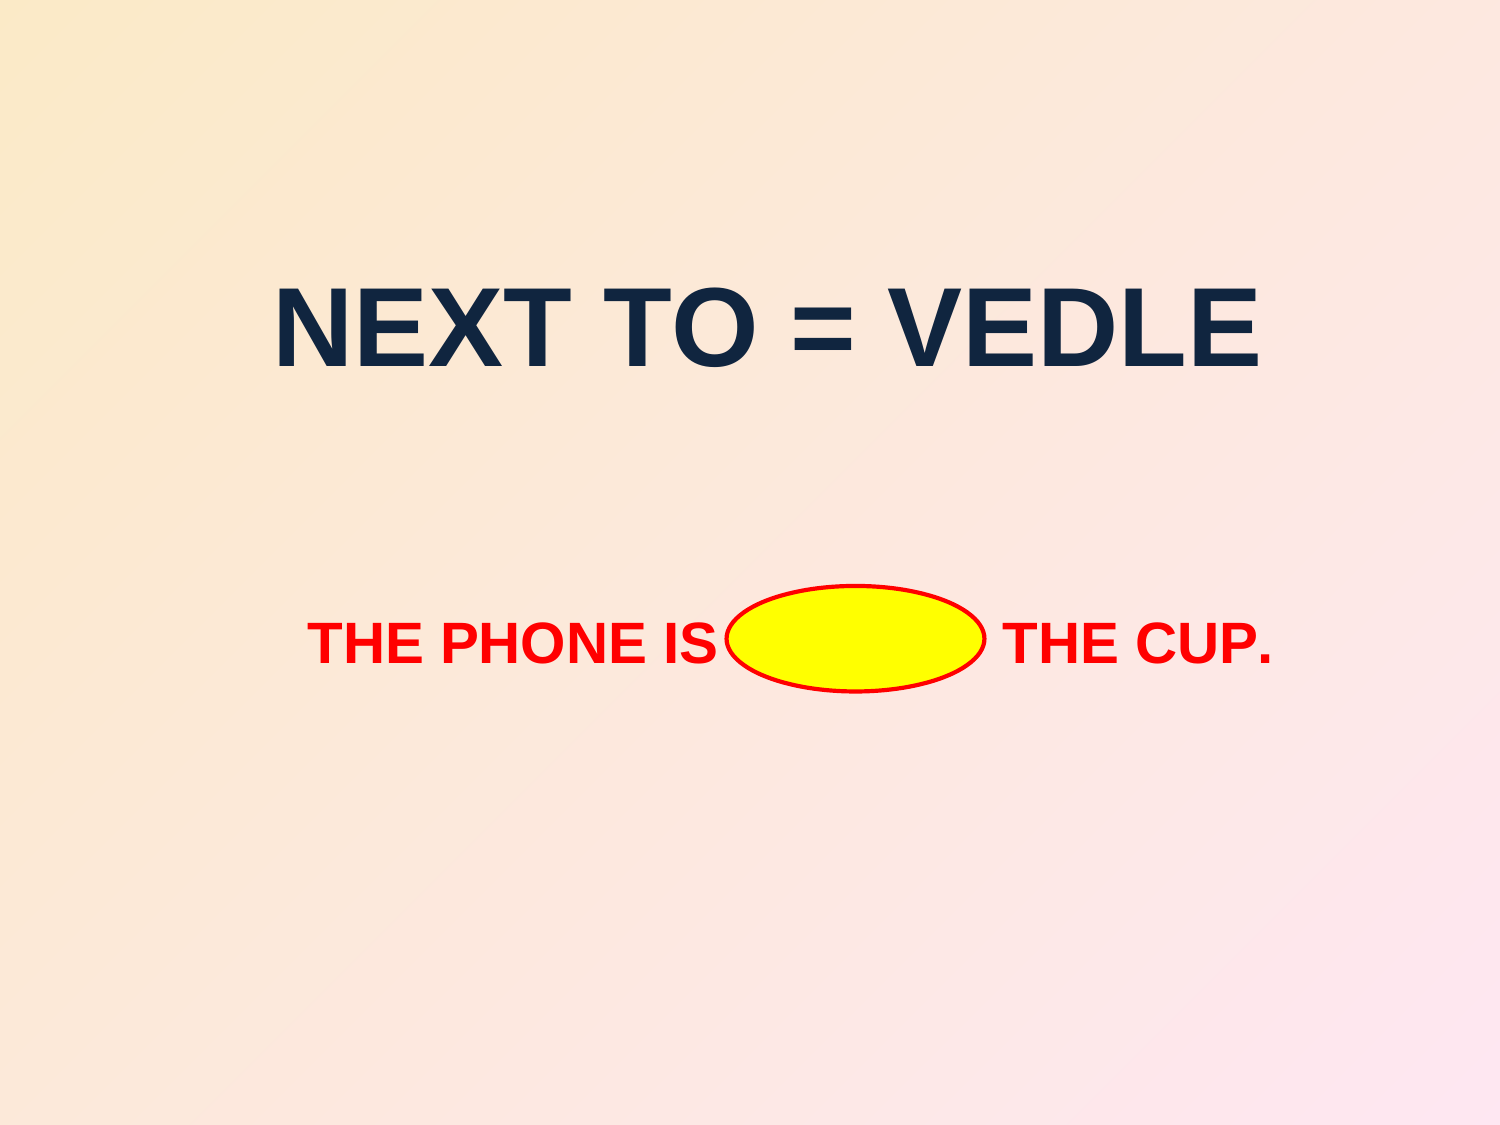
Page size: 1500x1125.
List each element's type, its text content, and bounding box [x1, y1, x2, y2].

text_box NEXT TO = VEDLE [257, 246, 1301, 397]
text_box [726, 585, 985, 692]
text_box THE PHONE IS NEXT TO THE CUP. [292, 597, 785, 684]
text_box THE PHONE IS NEXT TO THE CUP. [926, 597, 1313, 684]
